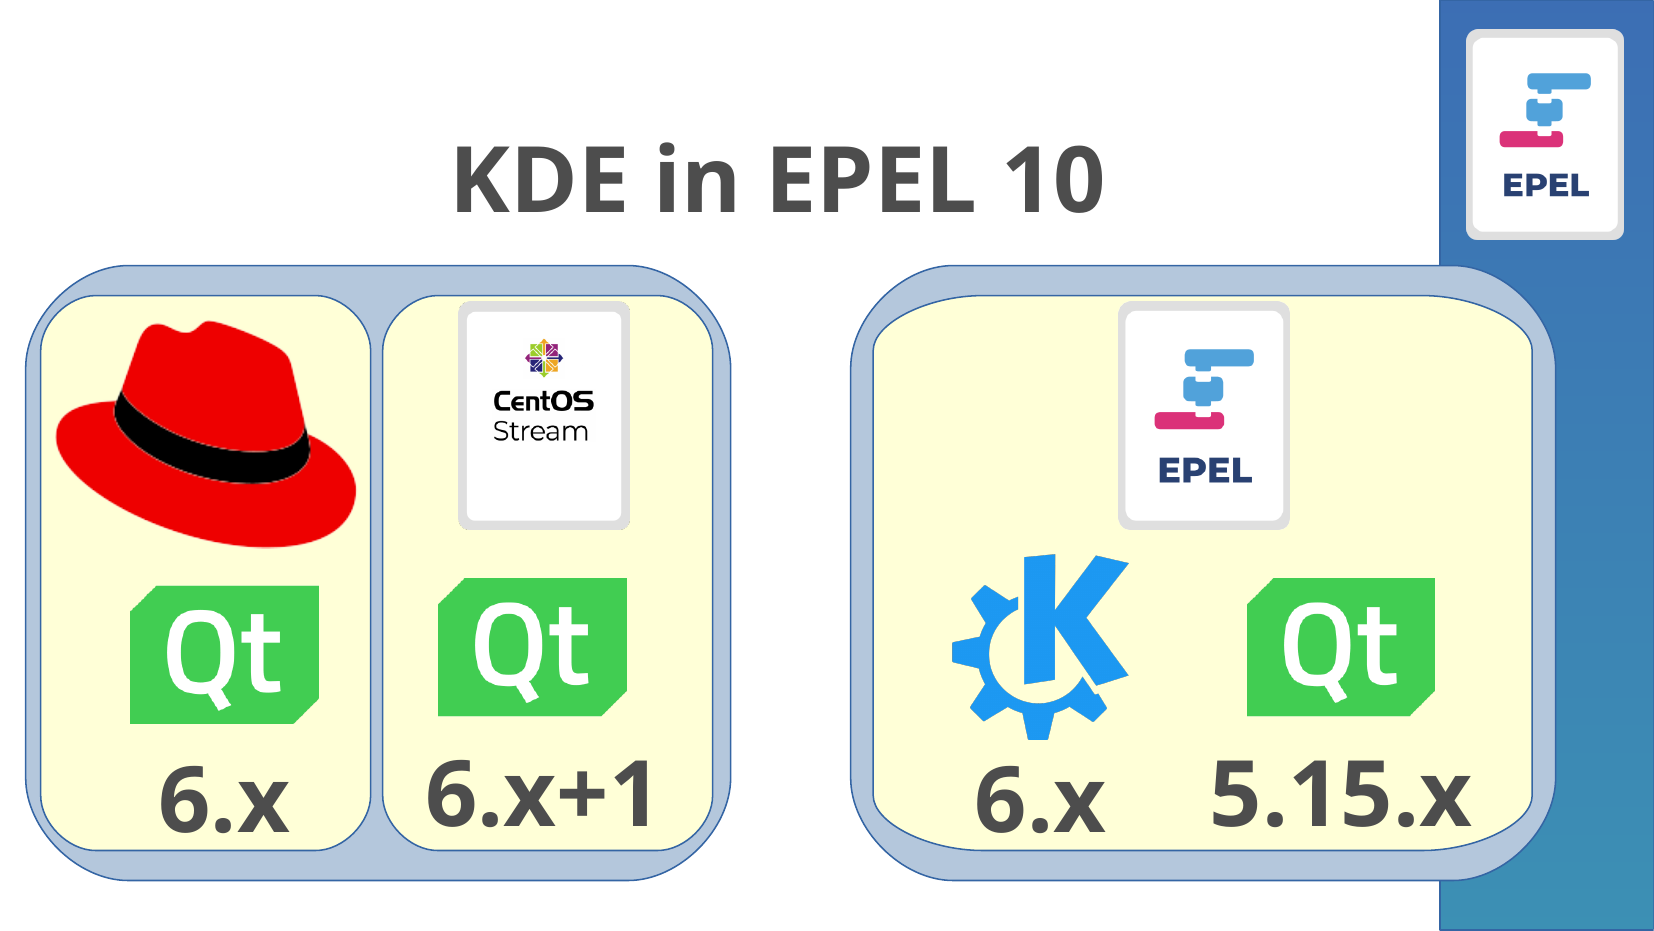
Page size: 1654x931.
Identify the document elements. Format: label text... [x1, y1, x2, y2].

text_box KDE in EPEL 10 [180, 114, 1376, 237]
picture [130, 560, 319, 710]
text_box 6.x+1 [406, 734, 681, 845]
text_box 6.x [100, 710, 349, 881]
picture [458, 301, 630, 530]
text_box 6.x [939, 710, 1142, 881]
picture [55, 320, 358, 549]
picture [1247, 553, 1435, 734]
text_box [25, 265, 731, 881]
picture [438, 553, 627, 734]
picture [1466, 29, 1624, 240]
picture [1118, 301, 1290, 530]
picture [951, 553, 1130, 741]
text_box 5.15.x [1204, 734, 1479, 845]
text_box [850, 265, 1556, 881]
